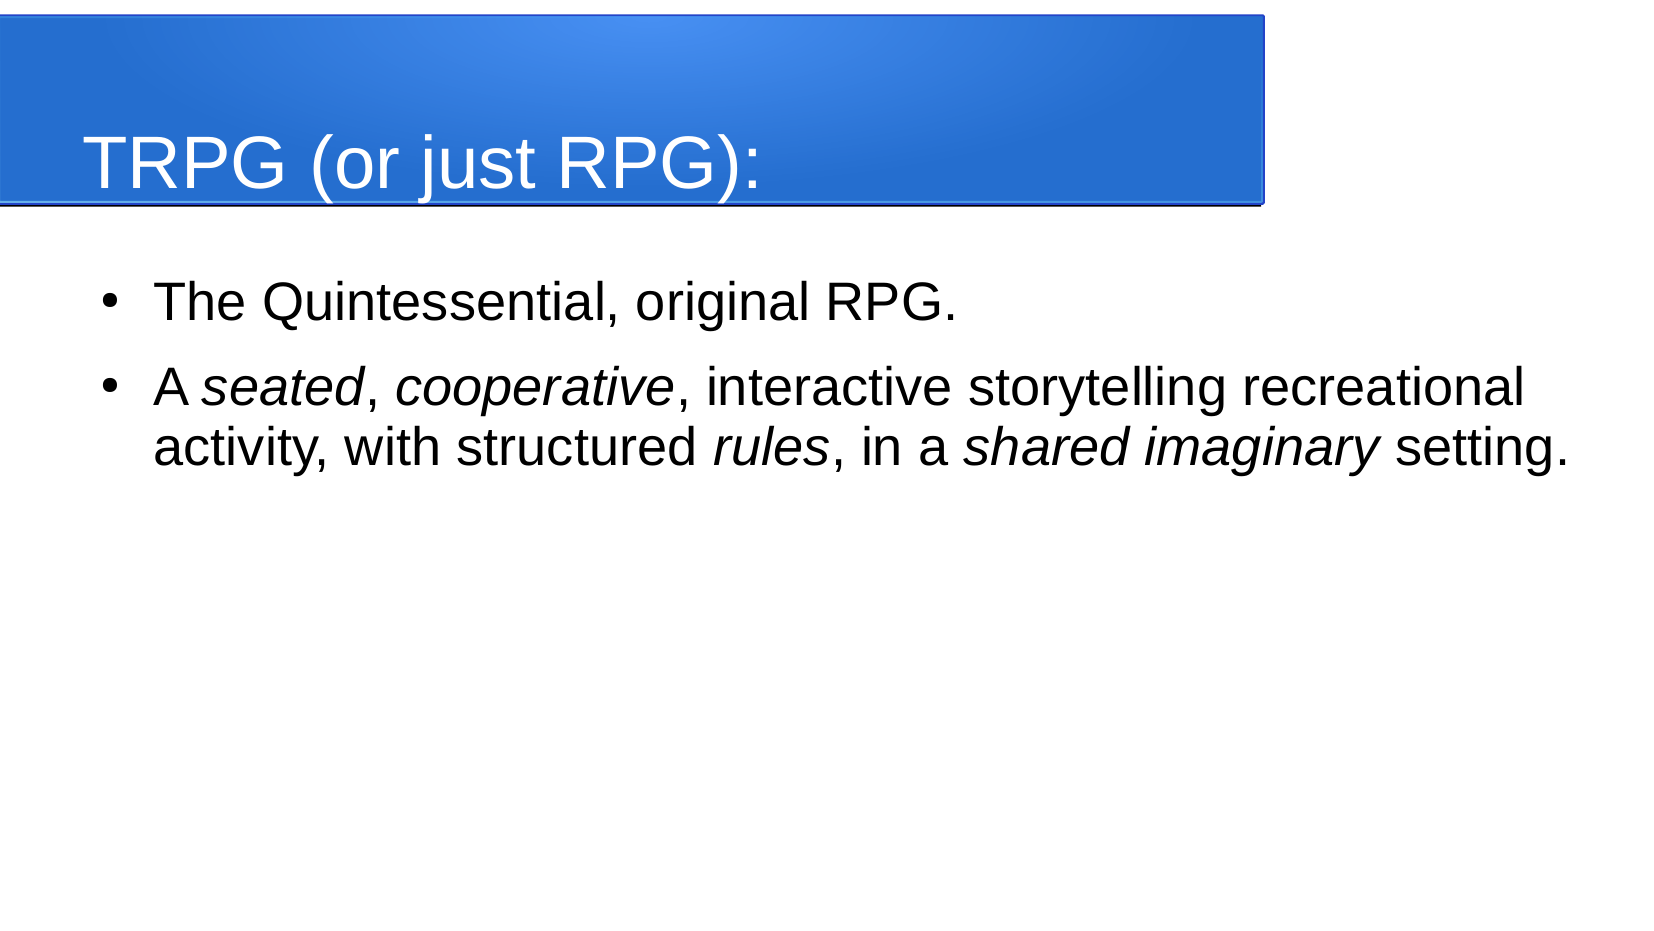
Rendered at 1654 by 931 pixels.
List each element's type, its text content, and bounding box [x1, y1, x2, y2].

title TRPG (or just RPG): [82, 85, 1571, 241]
list The Quintessential, original RPG. A seated, cooperative, interactive storytelling recreational activity, with structured rules, in a shared imaginary setting. [82, 271, 1571, 851]
